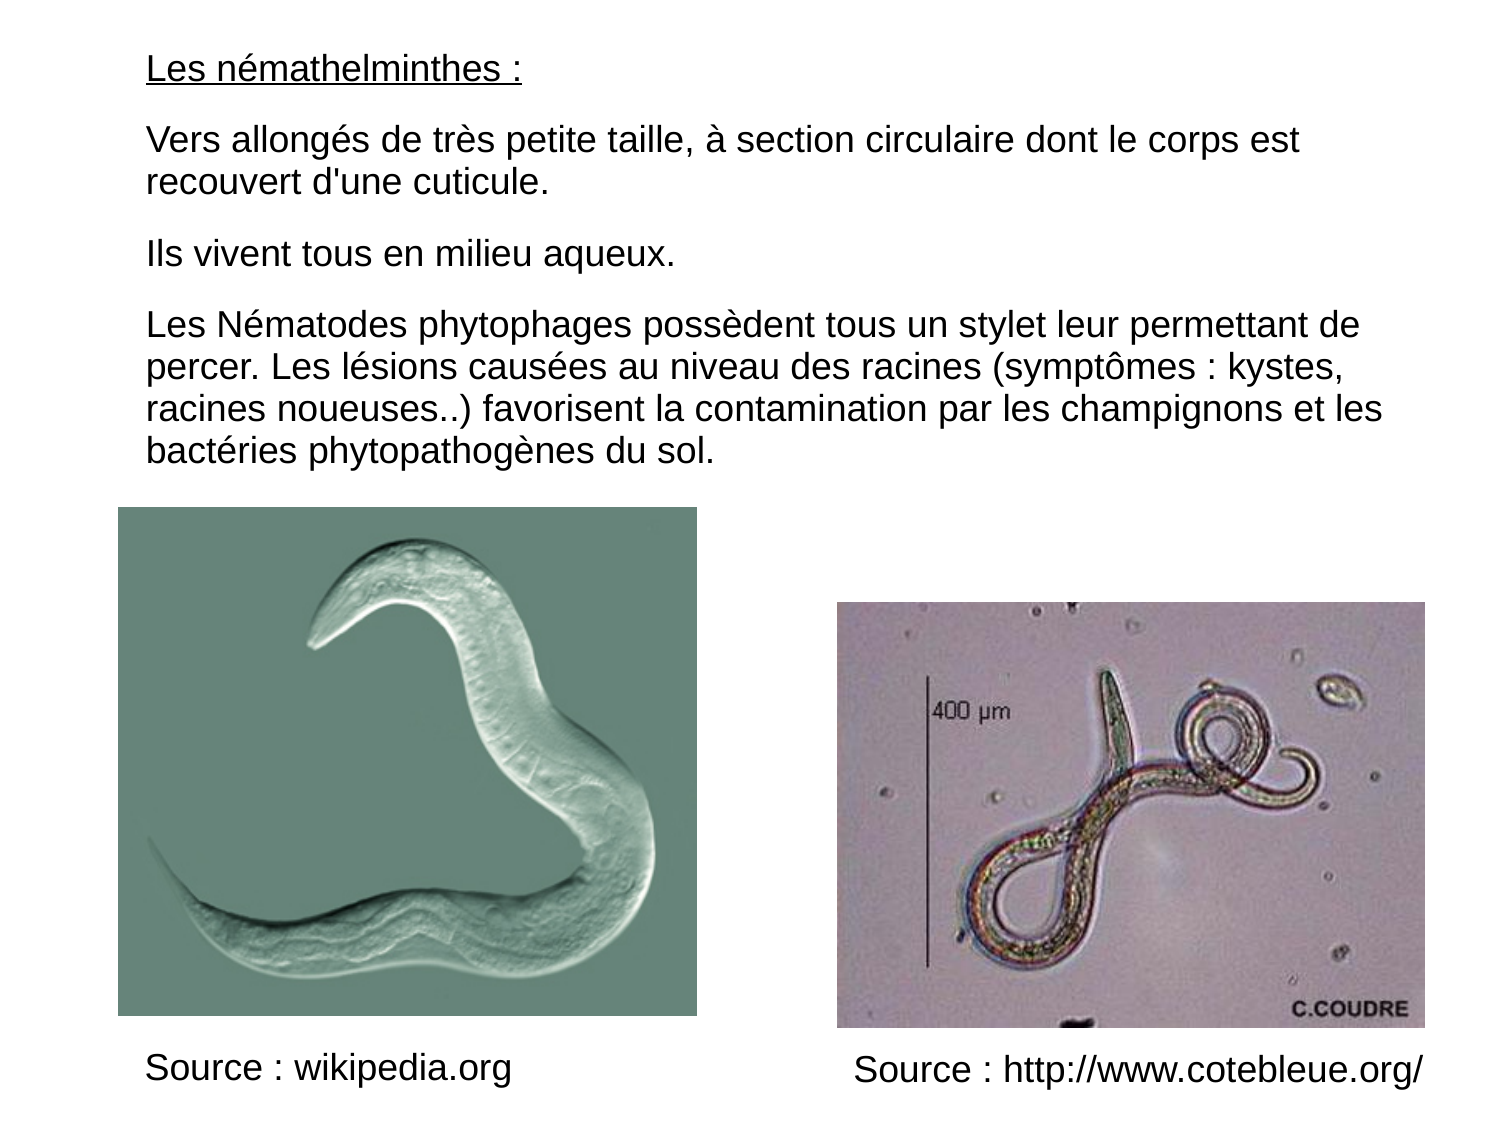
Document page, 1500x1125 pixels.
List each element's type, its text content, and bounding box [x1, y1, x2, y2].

text_box Source : wikipedia.org [129, 1039, 674, 1097]
text_box Source : http://www.cotebleue.org/ [838, 1041, 1453, 1099]
picture [118, 507, 697, 1016]
picture [837, 602, 1425, 1028]
list Les némathelminthes : Vers allongés de très petite taille, à section circulaire dont le corps est recouvert d'une cuticule. Ils vivent tous en milieu aqueux. Les Nématodes phytophages possèdent tous un stylet leur permettant de percer. Les lésions causées au niveau des racines (symptômes : kystes, racines noueuses..) favorisent la contamination par les champignons et les bactéries phytopathogènes du sol. [75, 47, 1425, 916]
